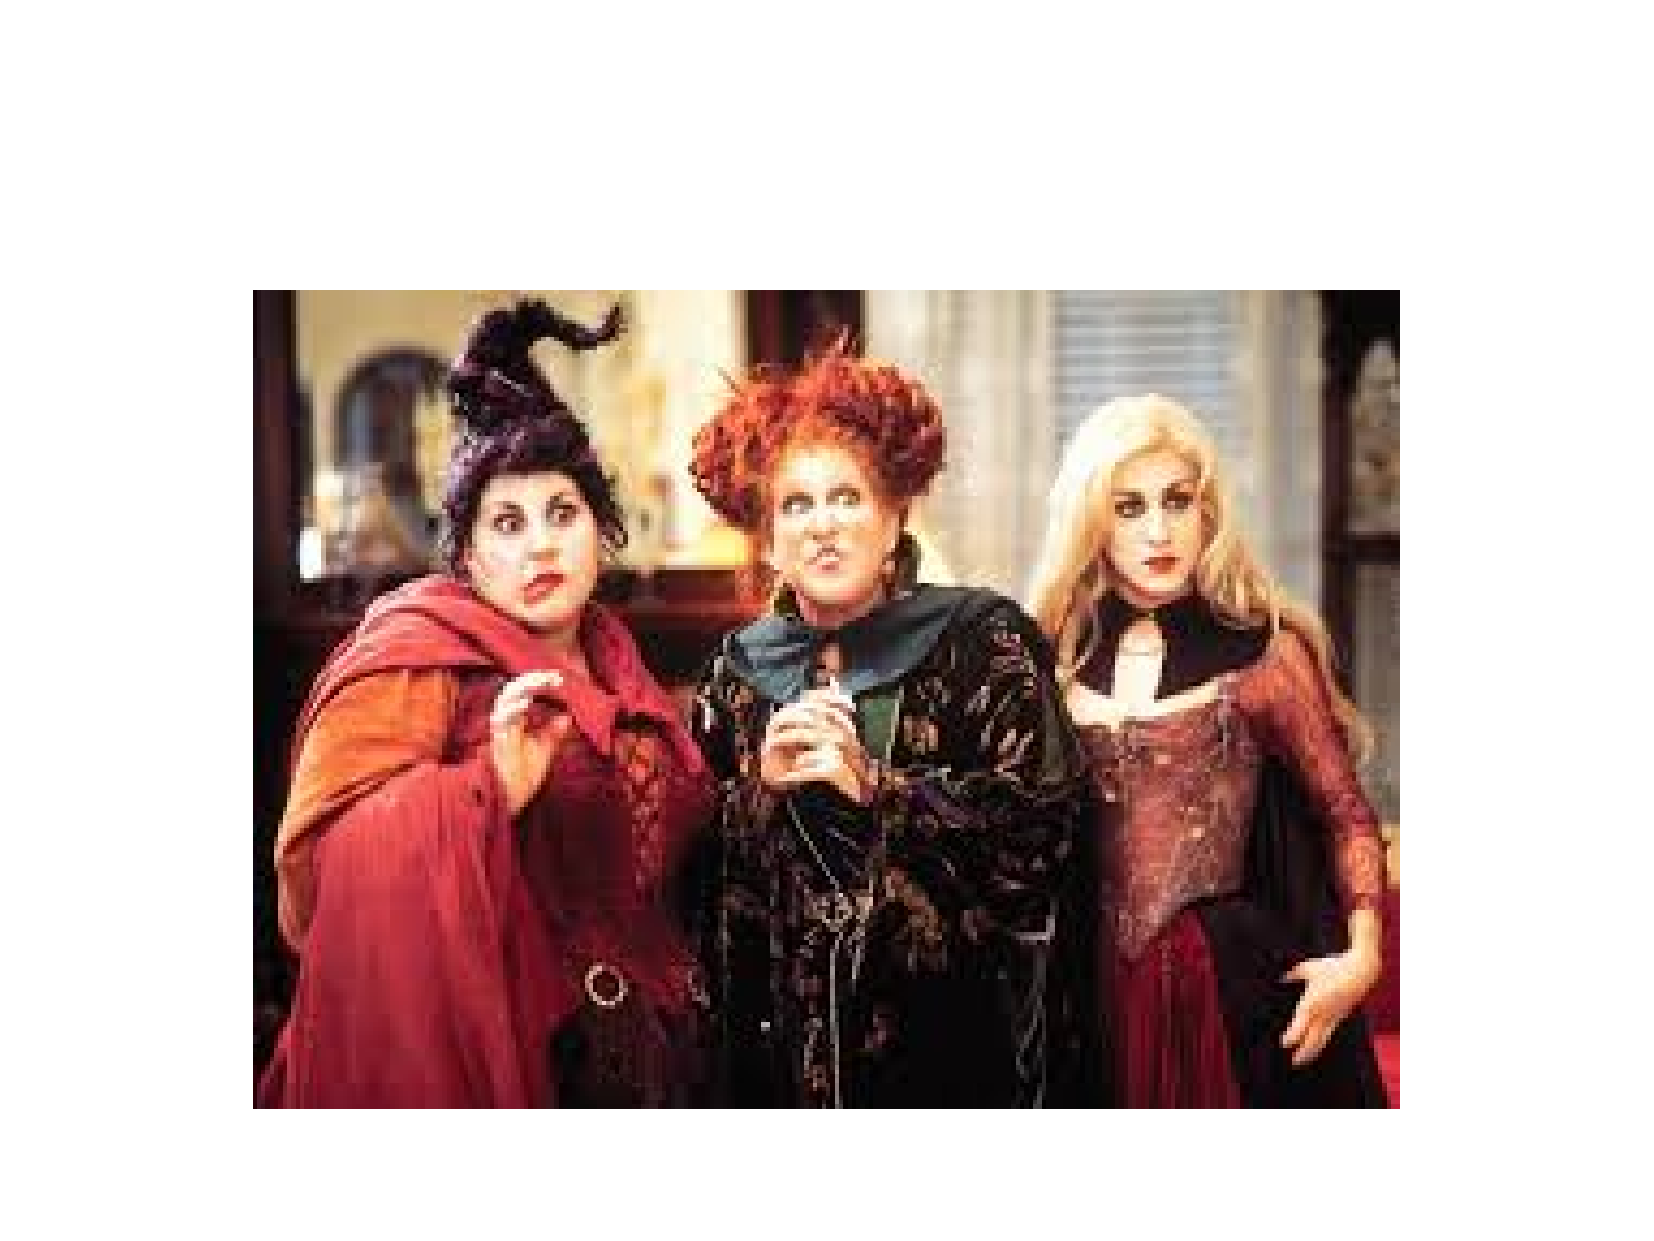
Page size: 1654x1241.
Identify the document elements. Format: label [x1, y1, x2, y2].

picture [253, 290, 1400, 1109]
